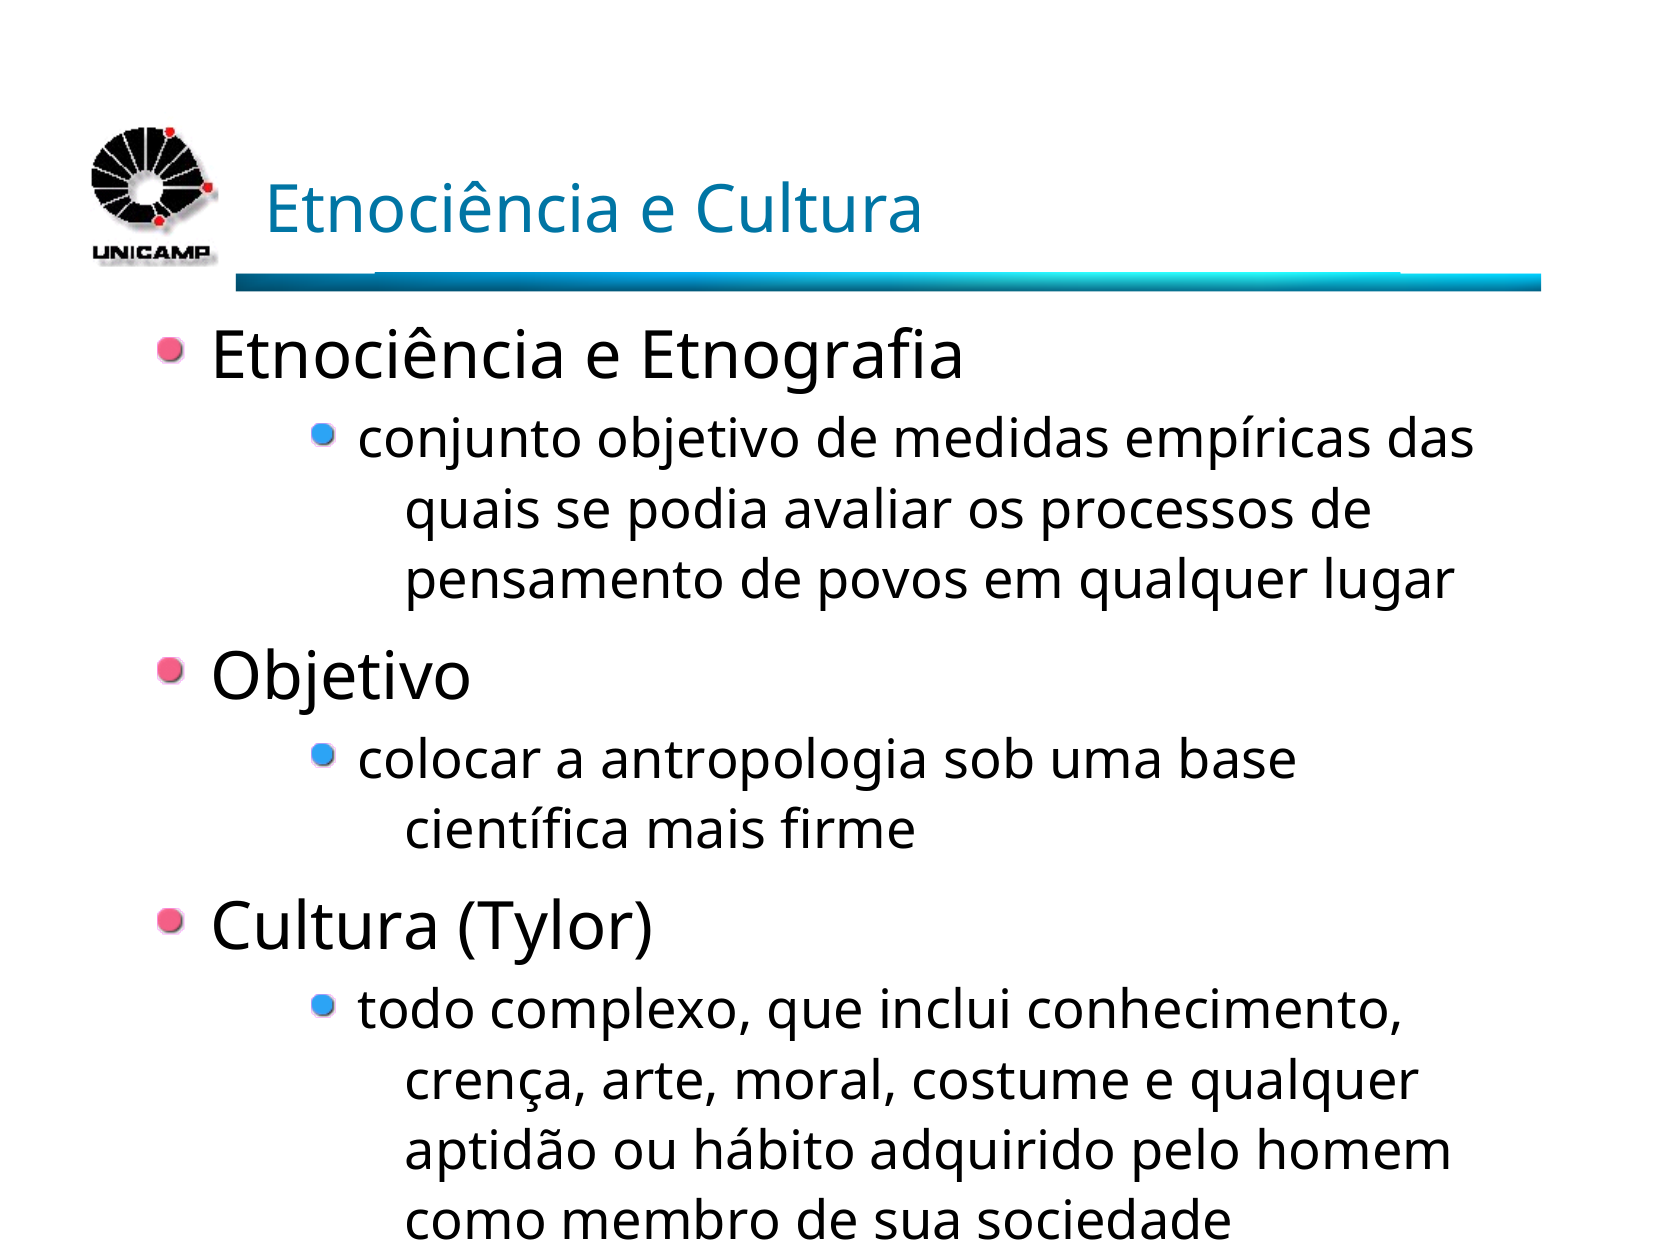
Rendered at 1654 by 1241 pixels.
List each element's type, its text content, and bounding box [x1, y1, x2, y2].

picture [125, 272, 1654, 295]
title Etnociência e Cultura [264, 42, 1534, 250]
list Etnociência e Etnografia conjunto objetivo de medidas empíricas das quais se podia avaliar os processos de pensamento de povos em qualquer lugar Objetivo colocar a antropologia sob uma base científica mais firme Cultura (Tylor) todo complexo, que inclui conhecimento, crença, arte, moral, costume e qualquer aptidão ou hábito adquirido pelo homem como membro de sua sociedade [121, 309, 1534, 1182]
